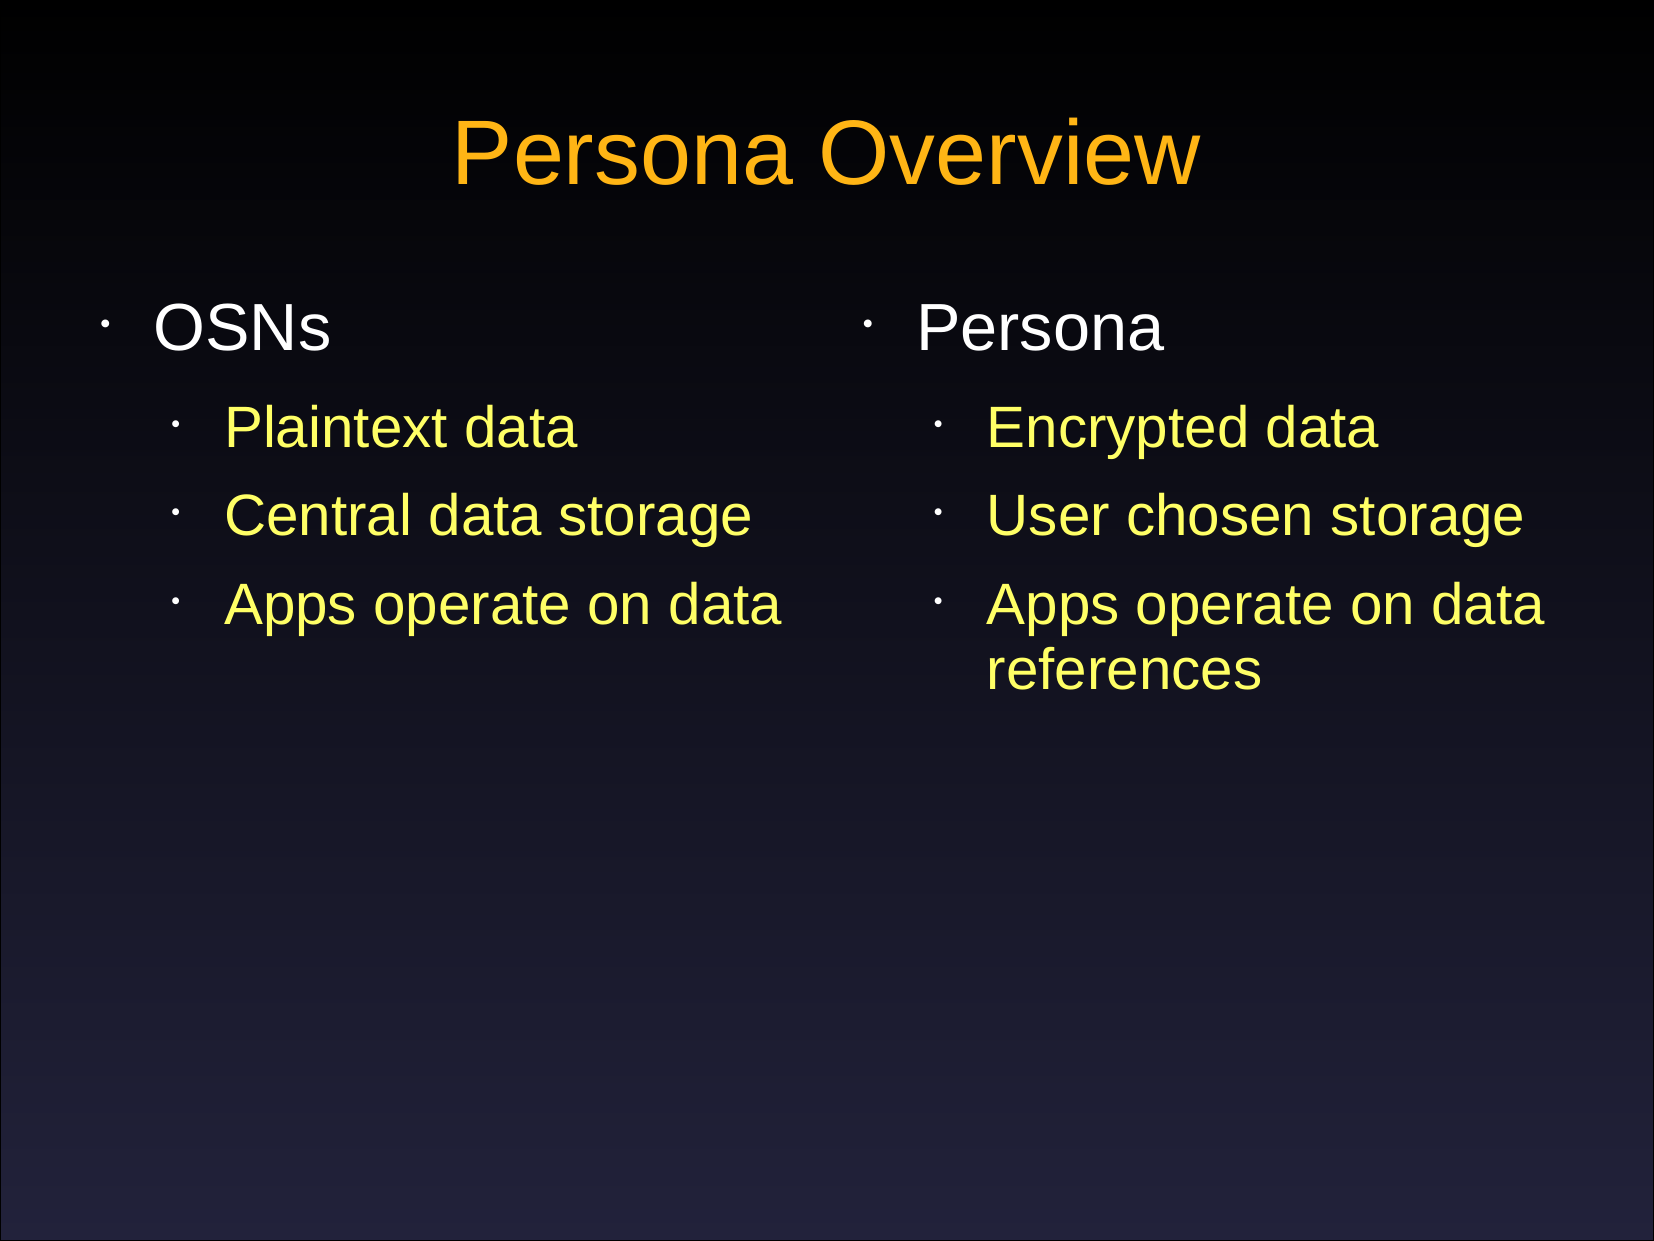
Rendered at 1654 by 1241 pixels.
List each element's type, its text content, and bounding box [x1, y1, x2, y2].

list OSNs Plaintext data Central data storage Apps operate on data [82, 290, 809, 1109]
list Persona Encrypted data User chosen storage Apps operate on data references [845, 290, 1572, 1109]
title Persona Overview [82, 49, 1571, 257]
